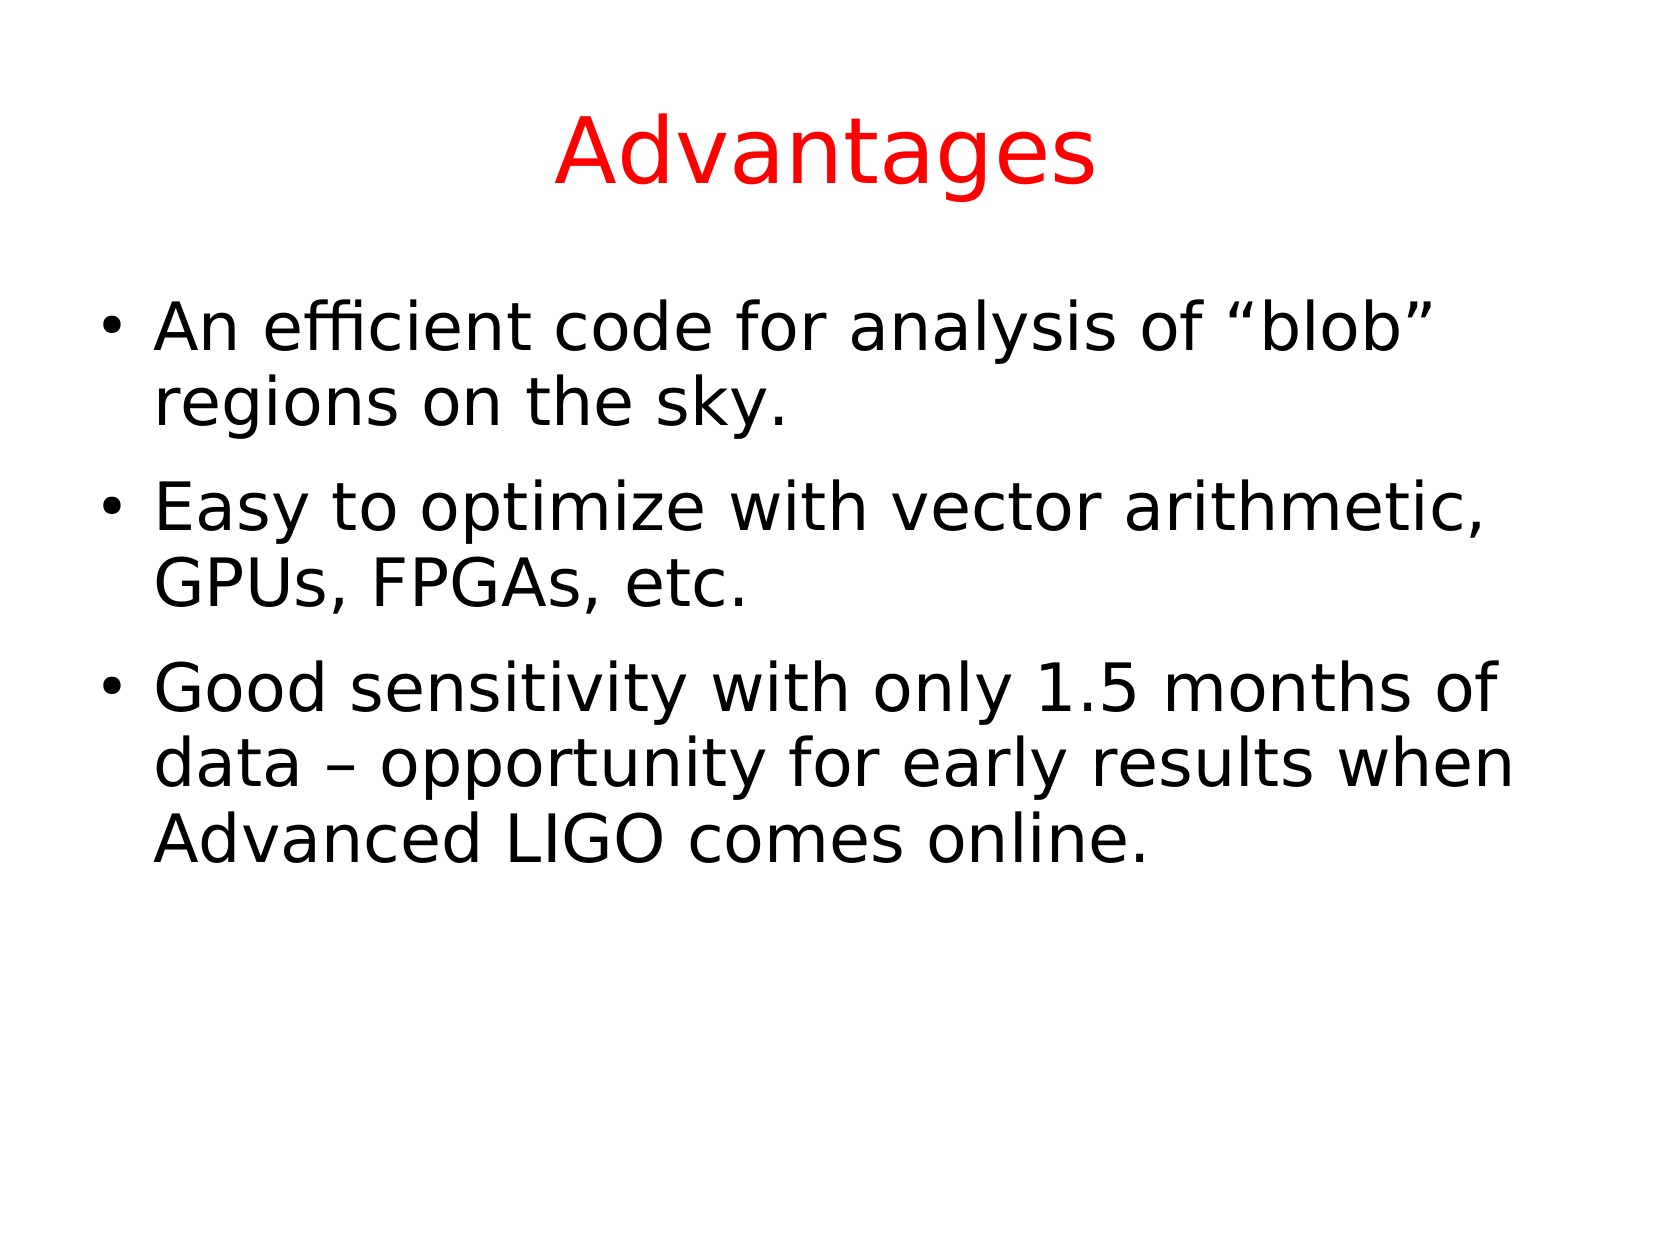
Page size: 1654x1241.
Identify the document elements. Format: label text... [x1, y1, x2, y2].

list An efficient code for analysis of “blob” regions on the sky. Easy to optimize with vector arithmetic, GPUs, FPGAs, etc. Good sensitivity with only 1.5 months of data – opportunity for early results when Advanced LIGO comes online. [82, 290, 1571, 1109]
title Advantages [82, 49, 1571, 257]
